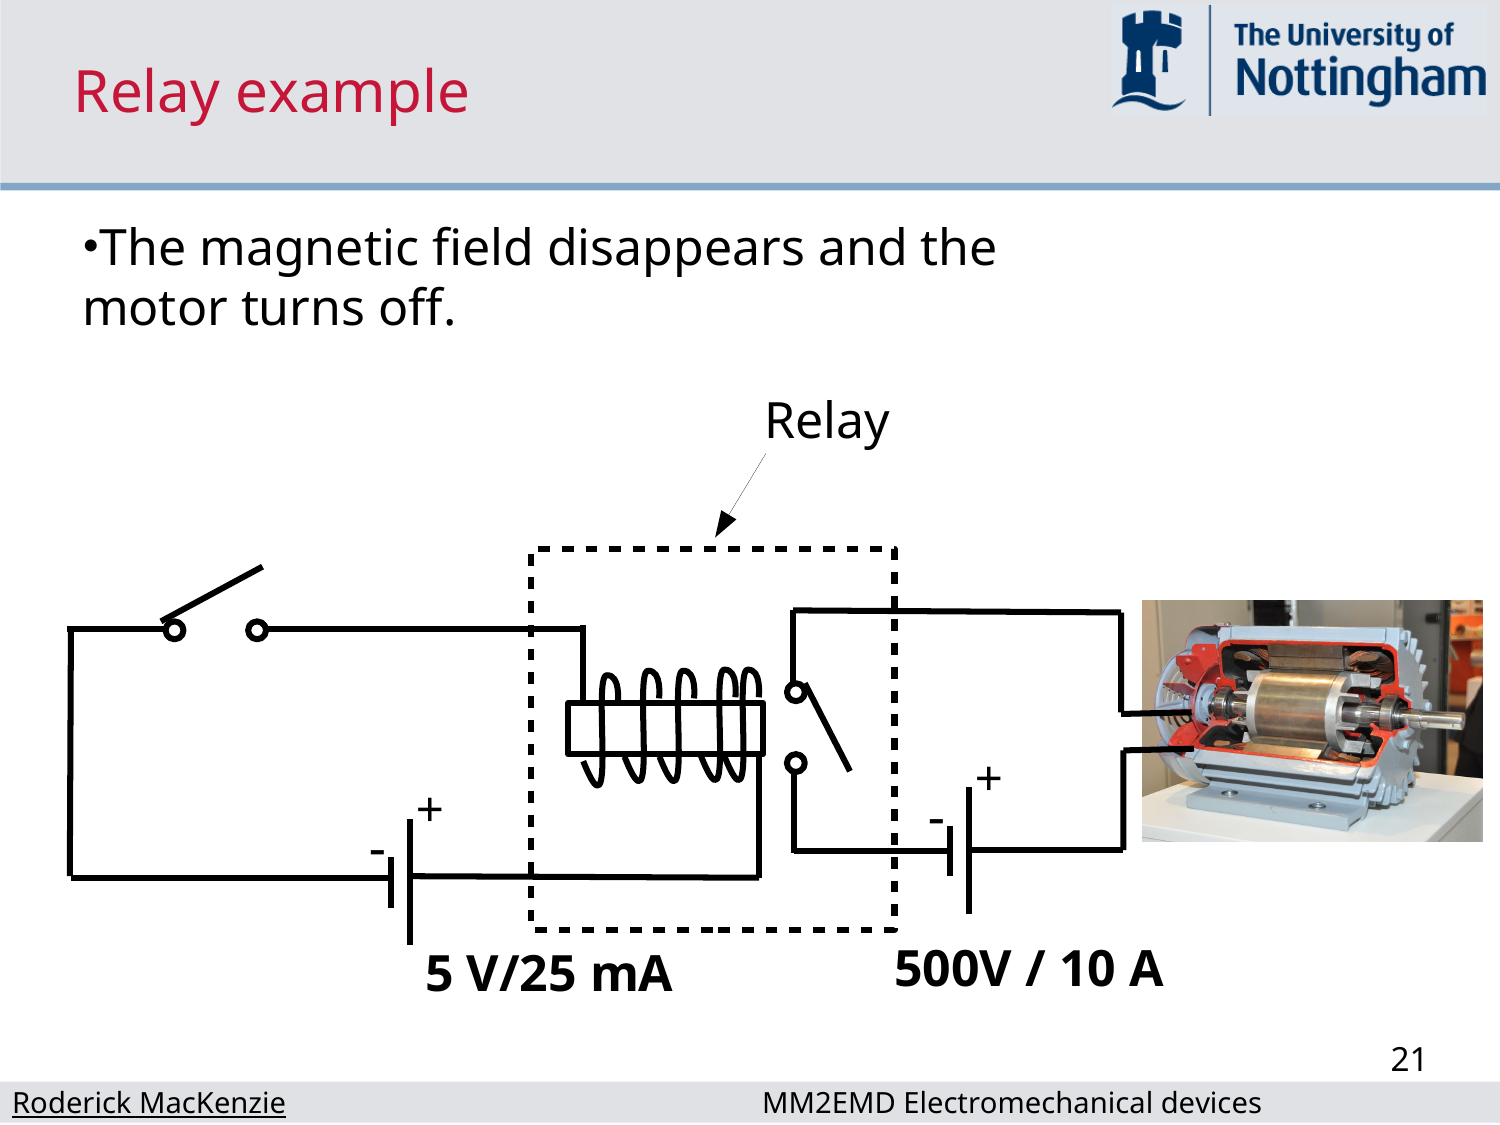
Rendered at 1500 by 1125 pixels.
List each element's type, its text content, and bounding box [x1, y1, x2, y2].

title Relay example [59, 37, 1297, 143]
text_box Relay [732, 381, 1071, 637]
text_box <number> [1375, 1030, 1500, 1101]
text_box 5 V/25 mA [410, 933, 728, 1009]
text_box - [354, 807, 401, 883]
text_box The magnetic field disappears and the motor turns off. [67, 207, 1153, 502]
text_box + [400, 769, 459, 845]
picture [1111, 4, 1487, 116]
text_box 500V / 10 A [879, 929, 1232, 1005]
picture [1142, 600, 1483, 842]
text_box - [913, 775, 960, 851]
text_box + [959, 737, 1019, 813]
